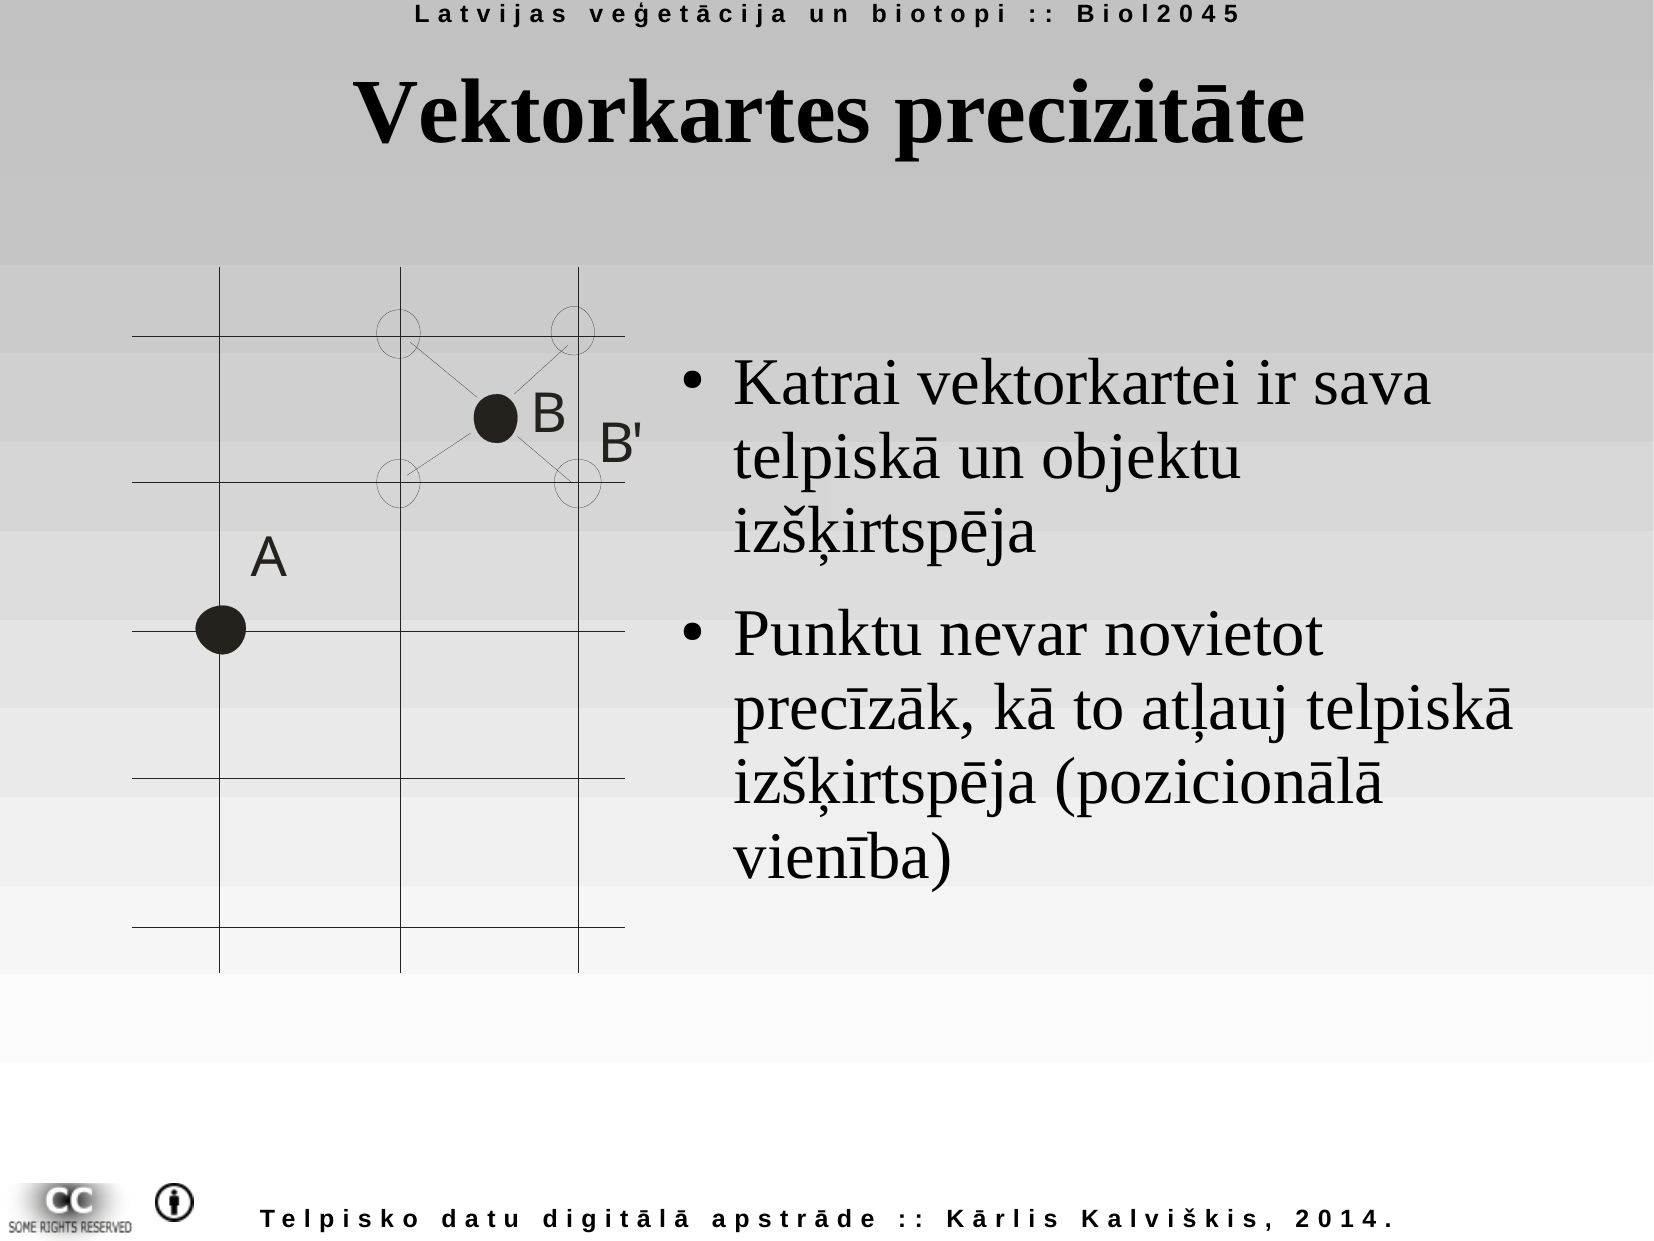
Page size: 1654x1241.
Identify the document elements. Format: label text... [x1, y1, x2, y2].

title Vektorkartes precizitāte [34, 61, 1626, 296]
picture [0, 0, 1654, 1241]
list Katrai vektorkartei ir sava telpiskā un objektu izšķirtspēja Punktu nevar novietot precīzāk, kā to atļauj telpiskā izšķirtspēja (pozicionālā vienība) [662, 344, 1535, 1145]
